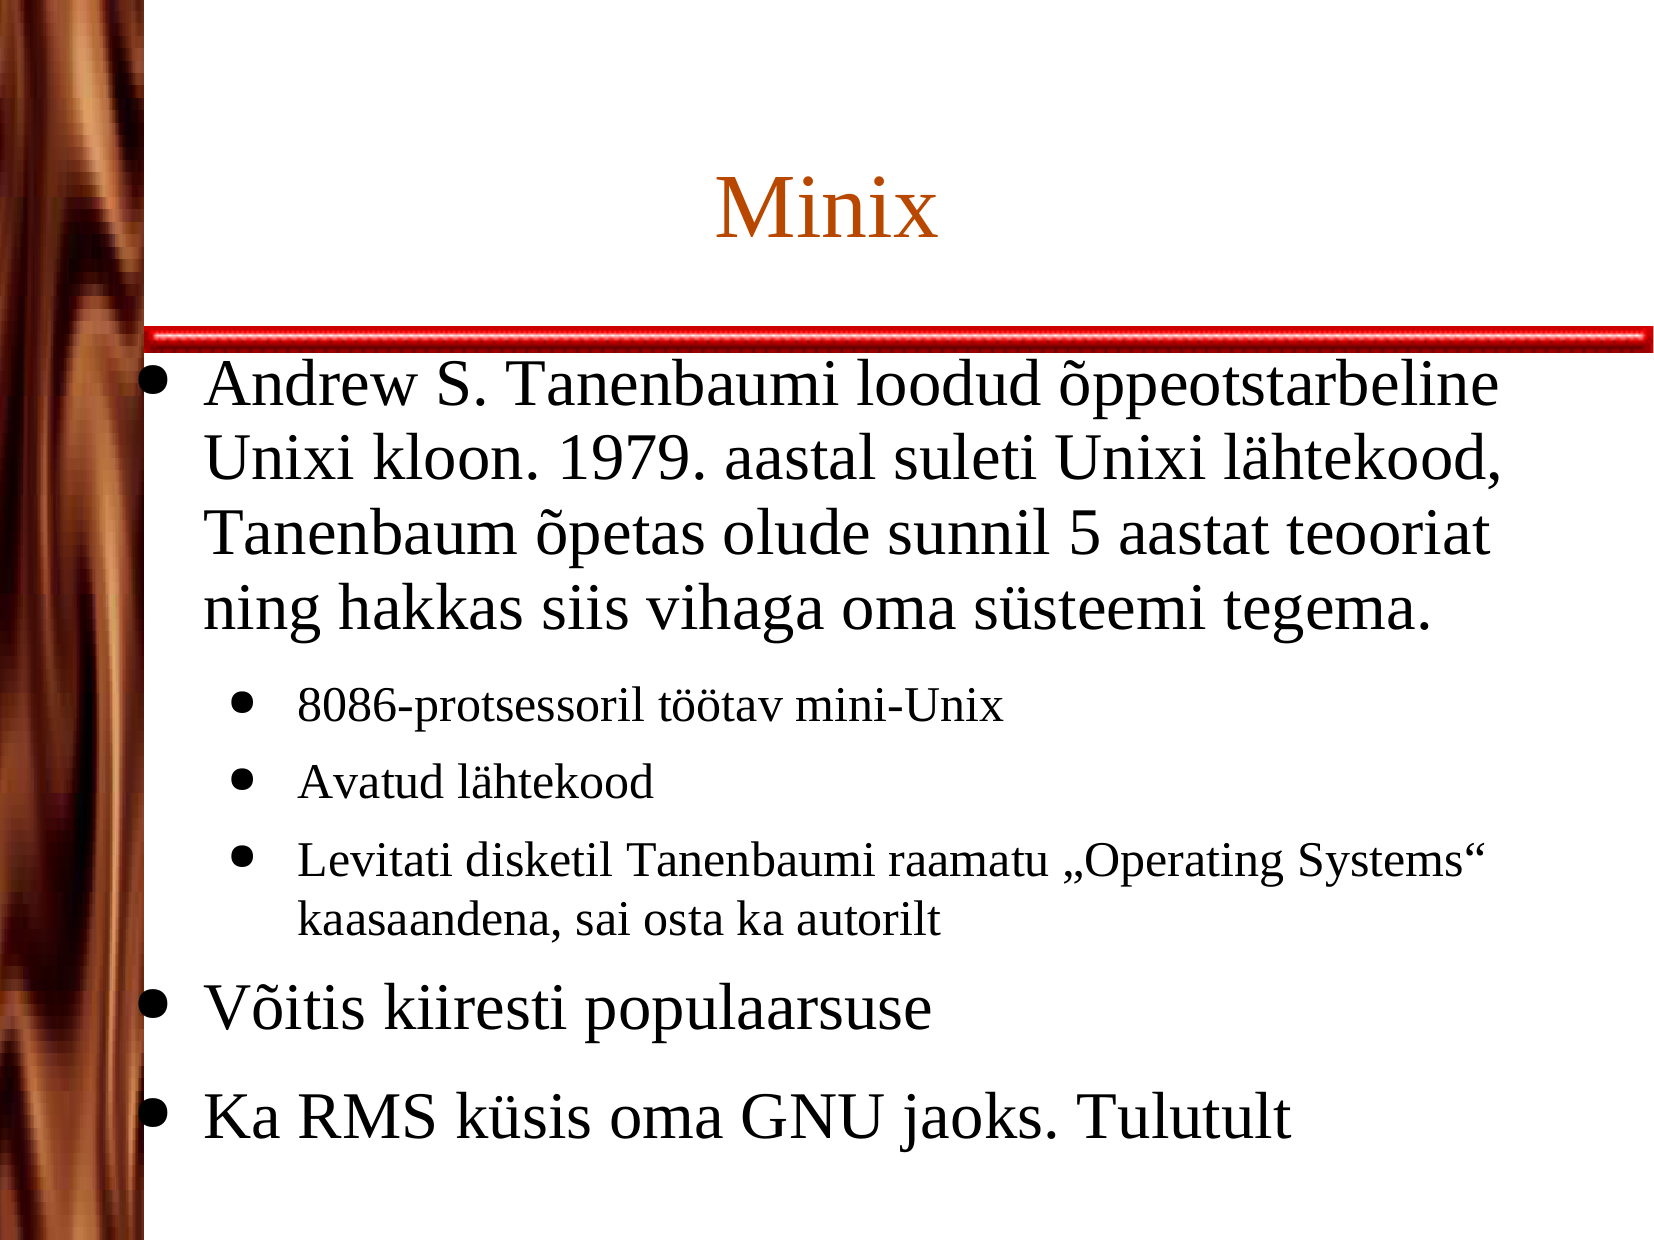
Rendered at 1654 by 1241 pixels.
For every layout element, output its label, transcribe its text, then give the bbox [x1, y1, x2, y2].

picture [0, 0, 1654, 1240]
title Minix [121, 100, 1533, 312]
list Andrew S. Tanenbaumi loodud õppeotstarbeline Unixi kloon. 1979. aastal suleti Unixi lähtekood, Tanenbaum õpetas olude sunnil 5 aastat teooriat ning hakkas siis vihaga oma süsteemi tegema. 8086-protsessoril töötav mini-Unix Avatud lähtekood Levitati disketil Tanenbaumi raamatu „Operating Systems“ kaasaandena, sai osta ka autorilt Võitis kiiresti populaarsuse Ka RMS küsis oma GNU jaoks. Tulutult [121, 344, 1533, 1169]
